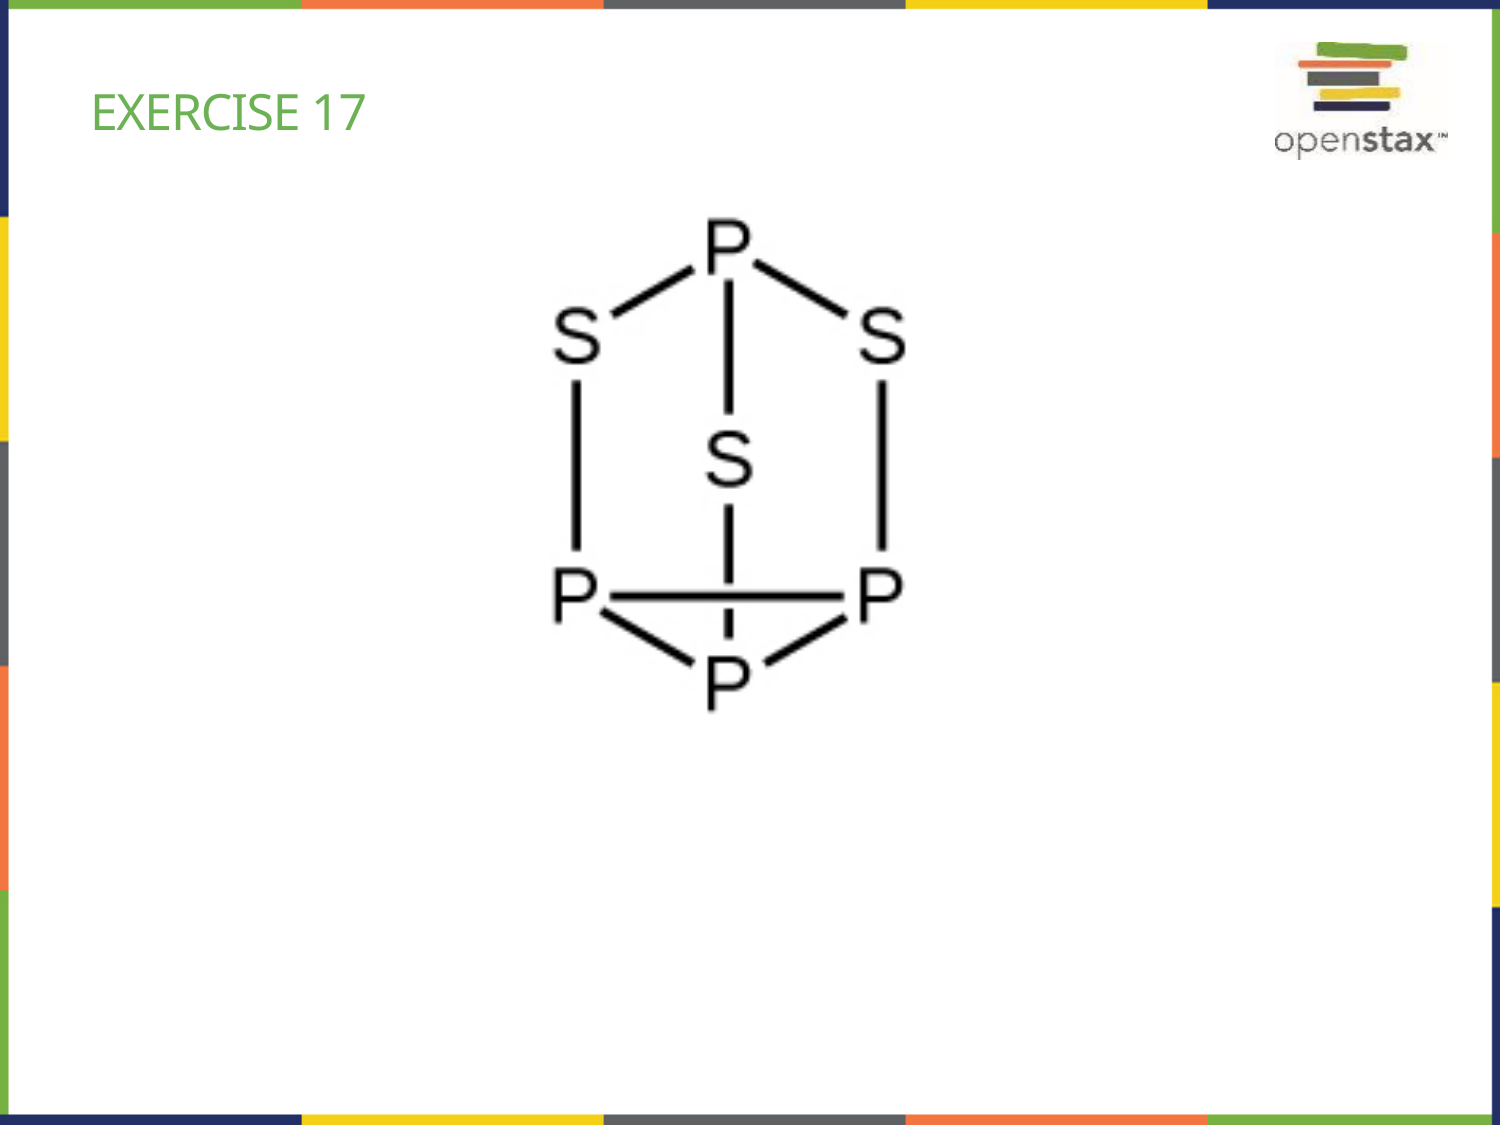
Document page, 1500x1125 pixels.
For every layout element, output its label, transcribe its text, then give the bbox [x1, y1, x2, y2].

picture [0, 0, 1500, 1125]
title Exercise 17 [75, 39, 1398, 148]
